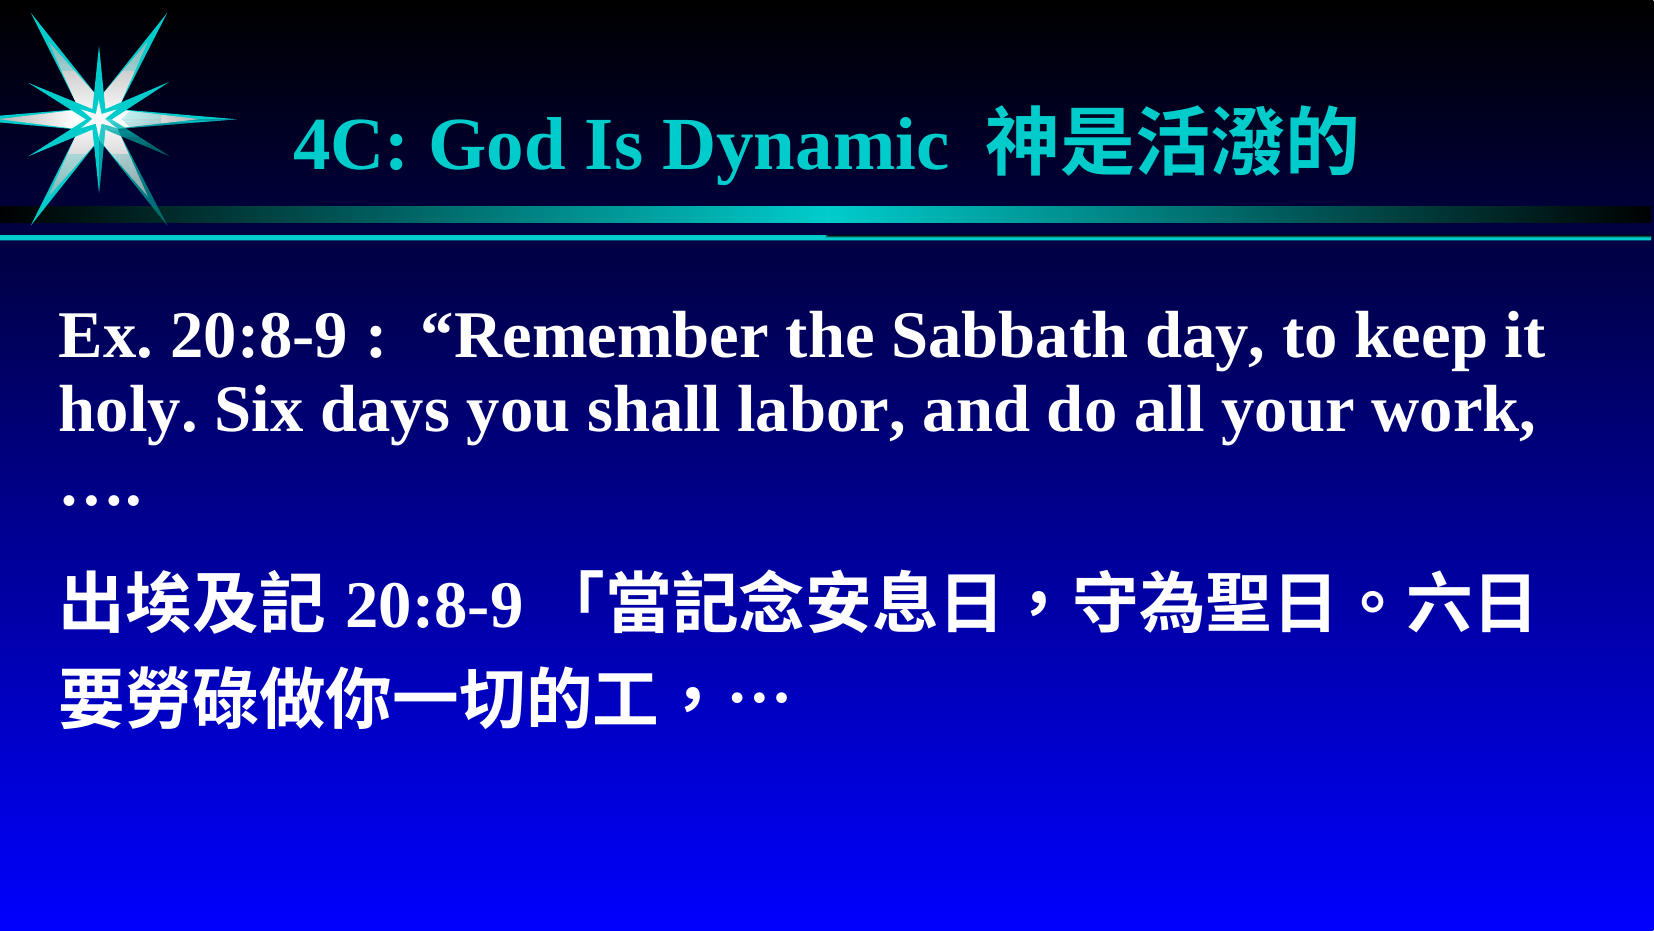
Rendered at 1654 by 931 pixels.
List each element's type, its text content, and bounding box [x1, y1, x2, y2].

text_box Ex. 20:8-9 : “Remember the Sabbath day, to keep it holy. Six days you shall labor, and do all your work, …. 出埃及記20:8-9「當記念安息日，守為聖日。六日要勞碌做你一切的工，⋯ [44, 290, 1610, 854]
title 4C: God Is Dynamic 神是活潑的 [124, 59, 1530, 215]
